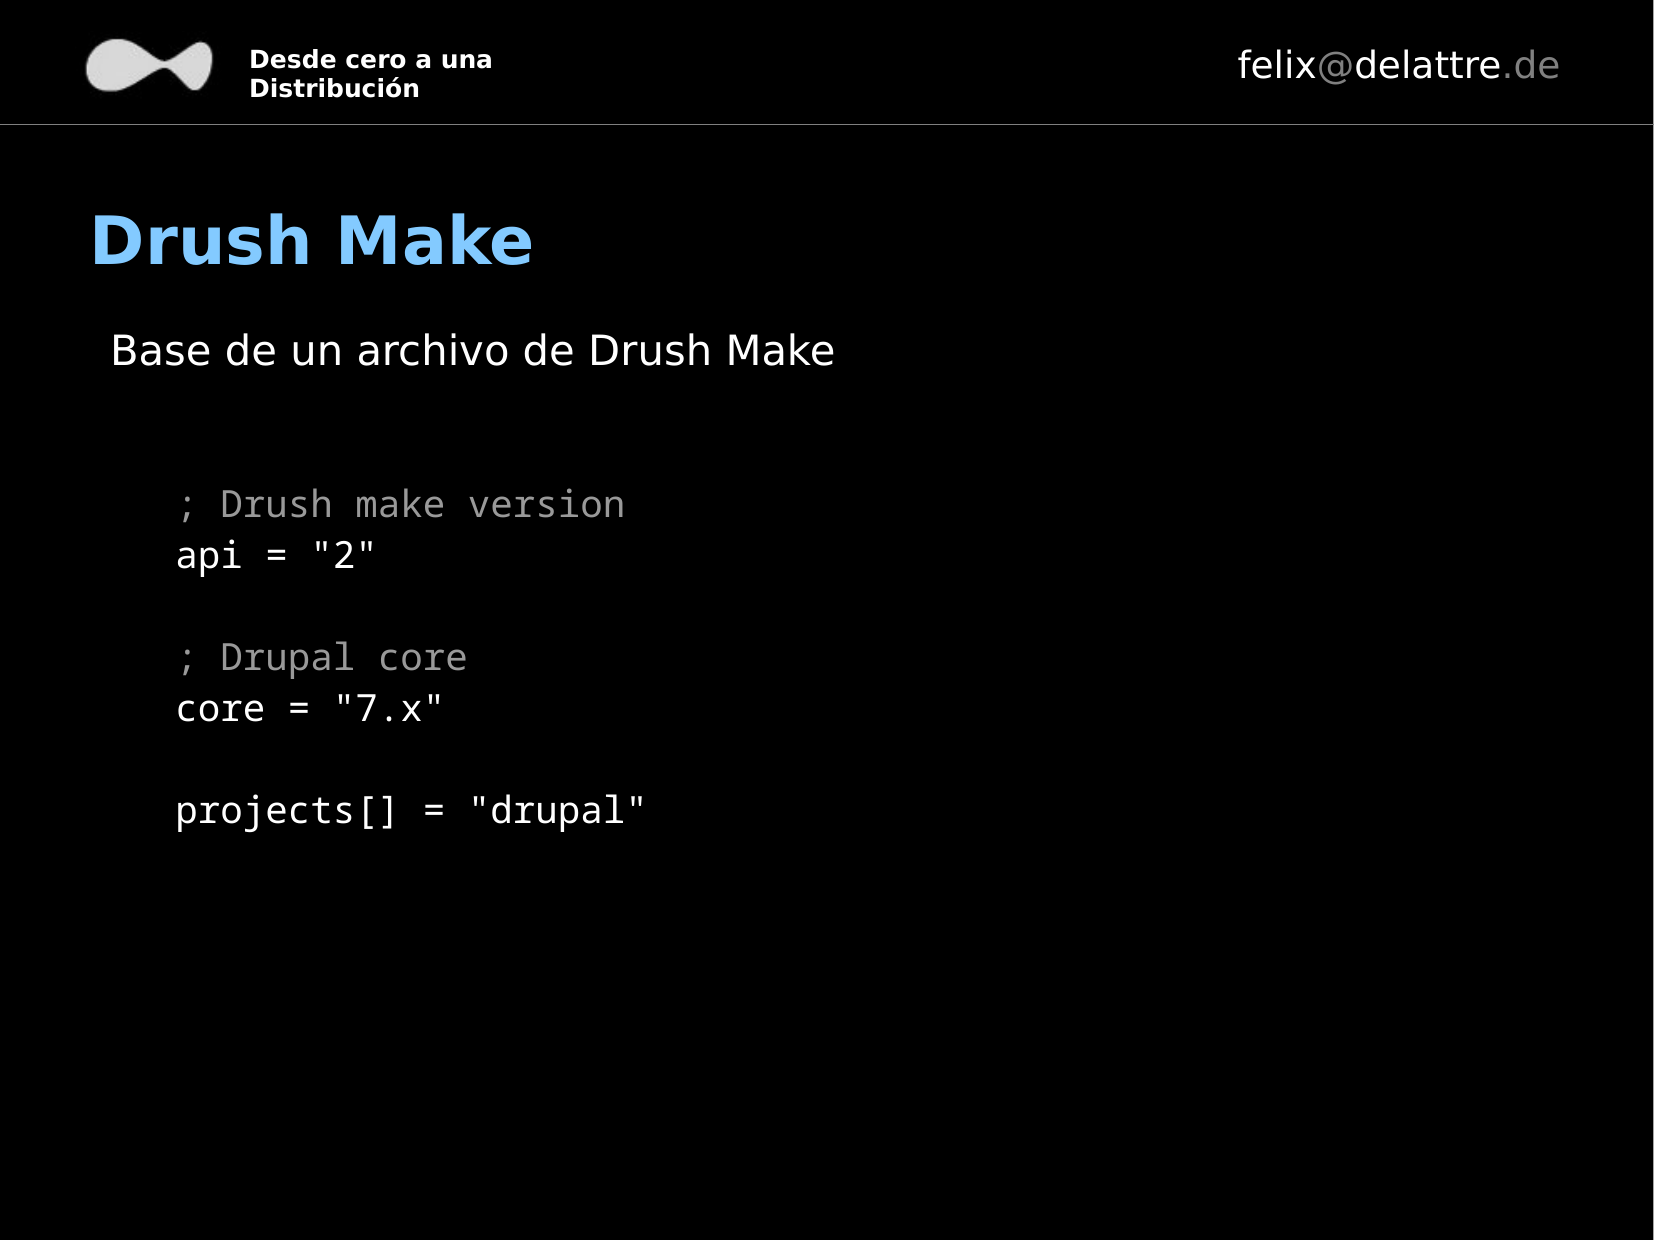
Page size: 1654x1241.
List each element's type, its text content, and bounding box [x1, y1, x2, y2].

picture [62, 31, 229, 104]
text_box Drush Make [75, 195, 551, 289]
text_box Base de un archivo de Drush Make [95, 319, 1468, 383]
text_box ; Drush make version api = "2" ; Drupal core core = "7.x" projects[] = "drupal" [160, 469, 1291, 863]
